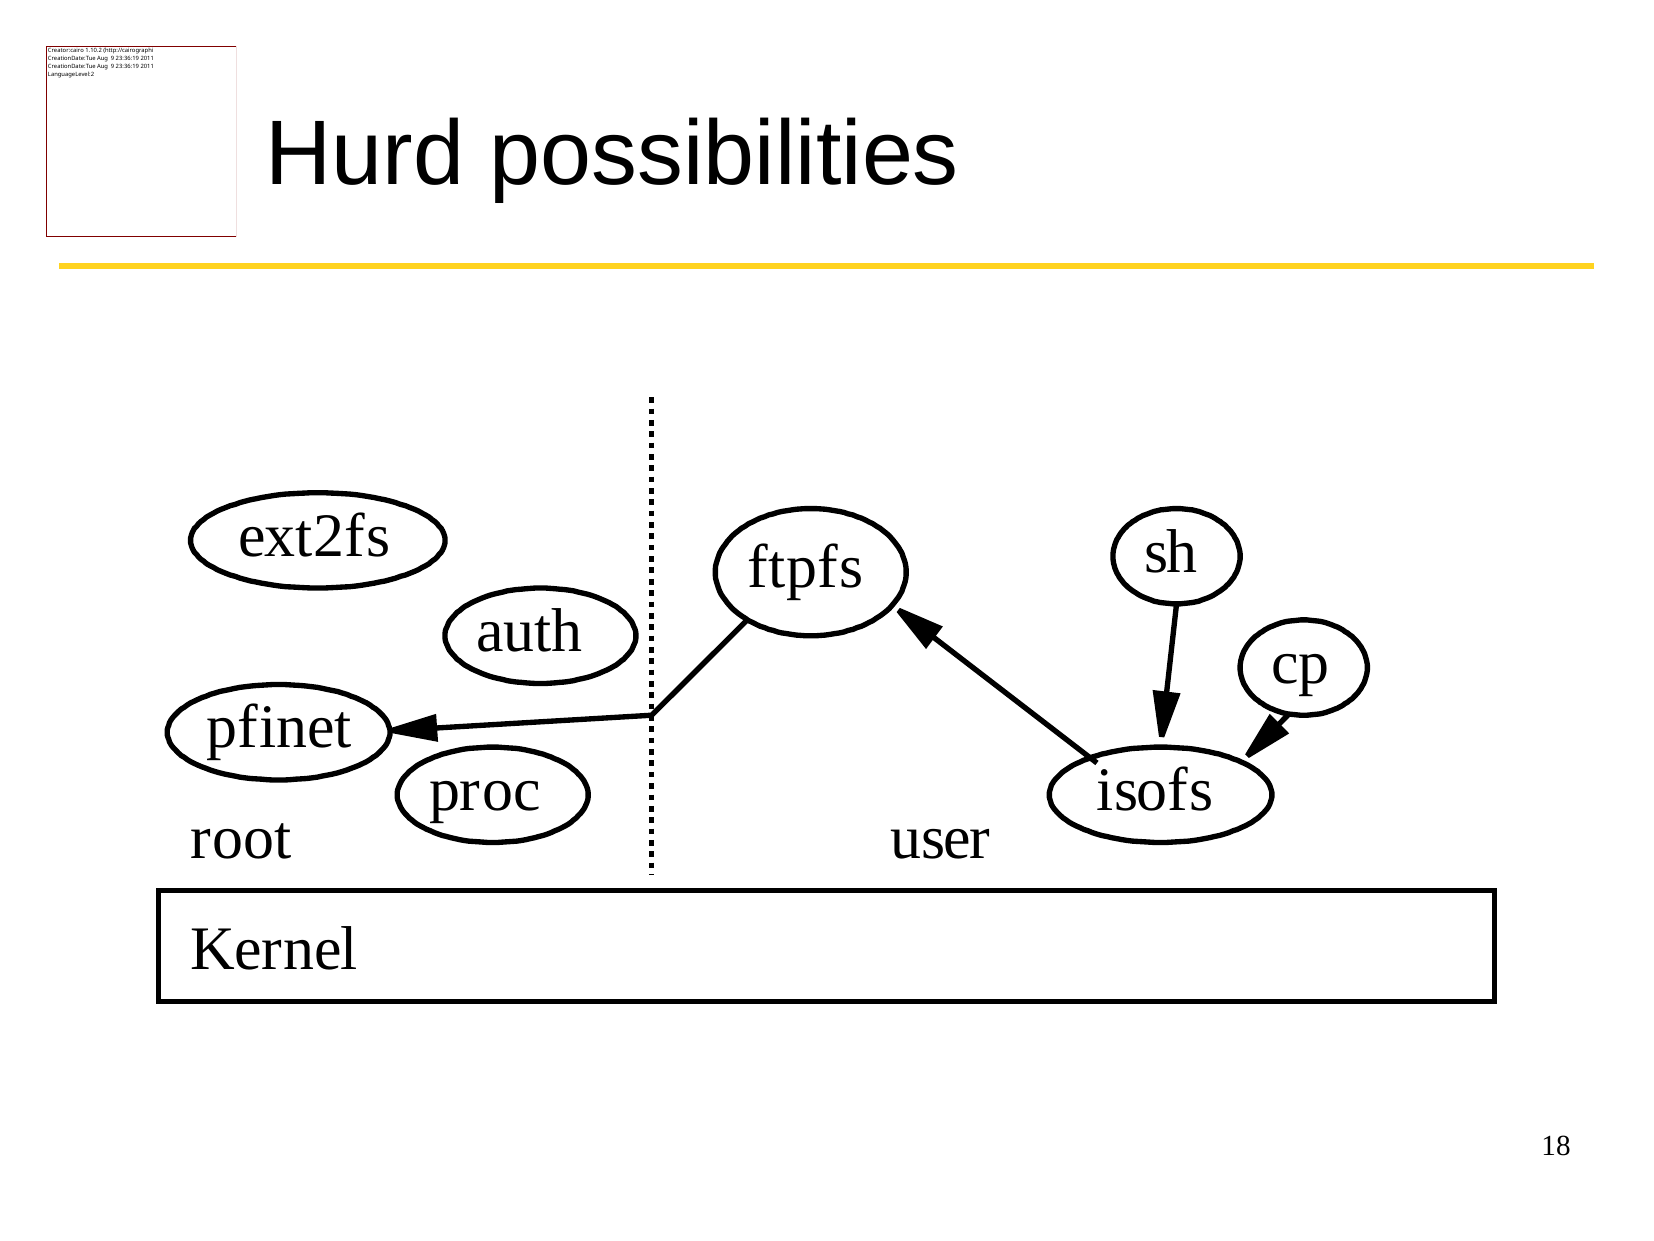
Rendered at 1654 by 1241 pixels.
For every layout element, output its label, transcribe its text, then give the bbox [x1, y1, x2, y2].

title Hurd possibilities [265, 49, 1571, 257]
picture [137, 375, 1516, 1023]
